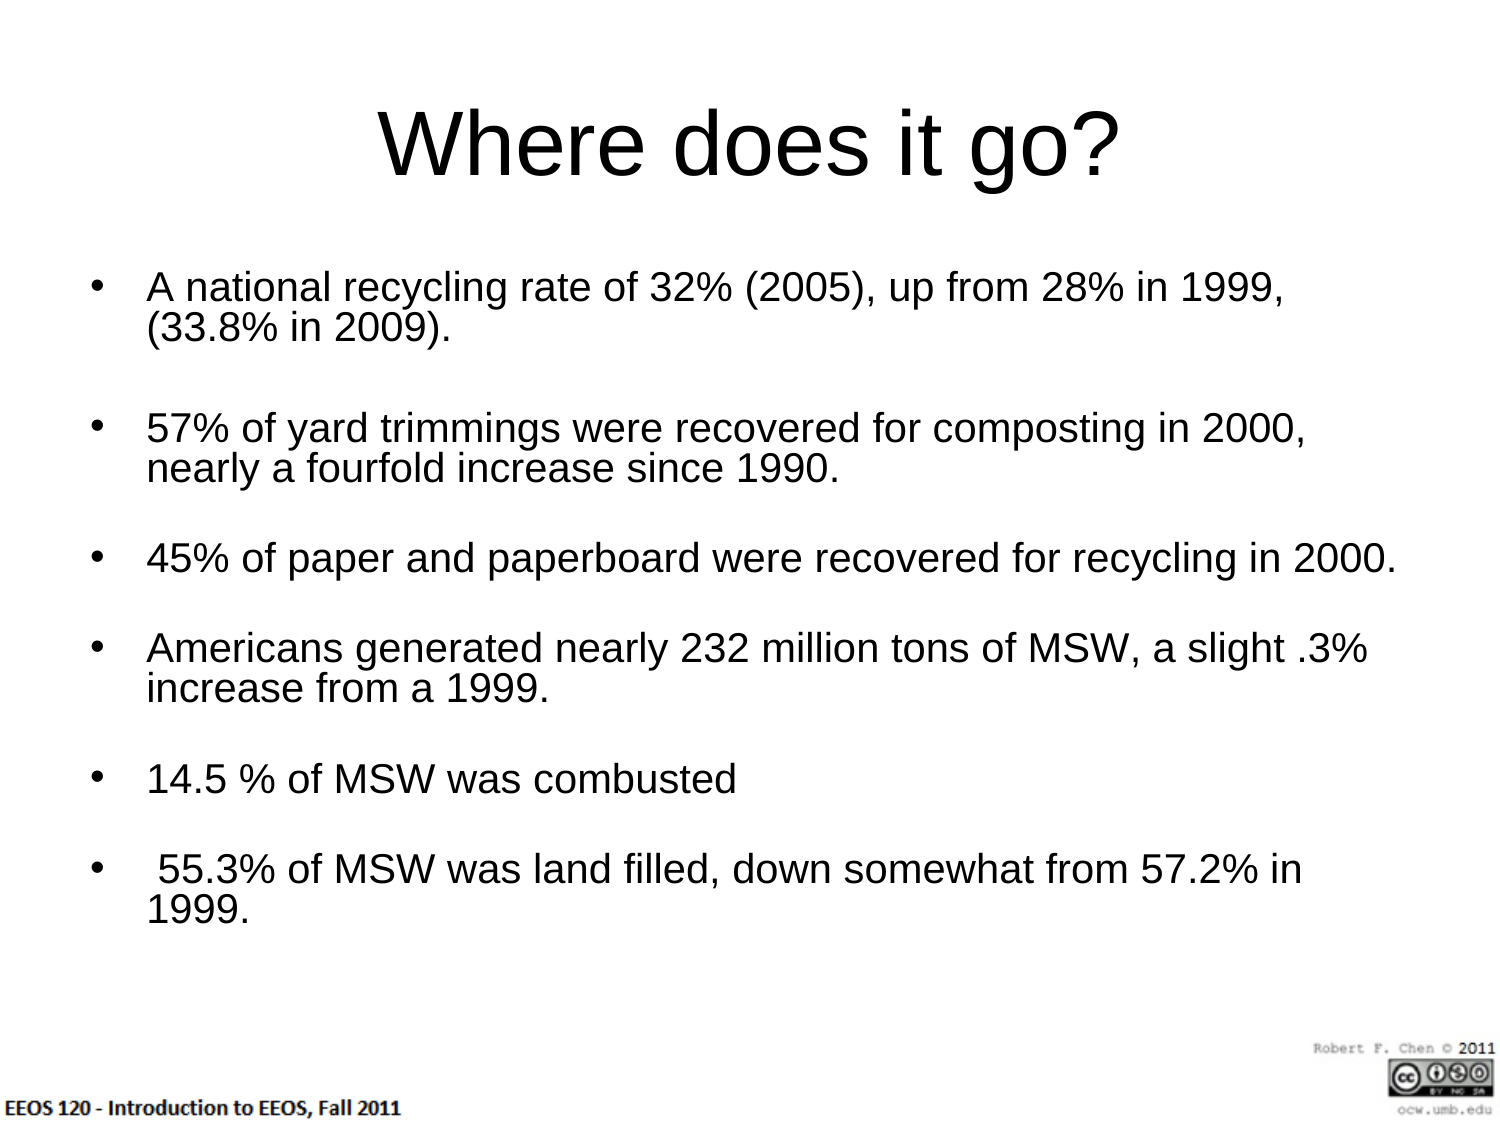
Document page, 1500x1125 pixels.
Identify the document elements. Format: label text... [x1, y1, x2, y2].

list A national recycling rate of 32% (2005), up from 28% in 1999, (33.8% in 2009). 57% of yard trimmings were recovered for composting in 2000, nearly a fourfold increase since 1990. 45% of paper and paperboard were recovered for recycling in 2000. Americans generated nearly 232 million tons of MSW, a slight .3% increase from a 1999. 14.5 % of MSW was combusted 55.3% of MSW was land filled, down somewhat from 57.2% in 1999. [75, 262, 1426, 1006]
title Where does it go? [75, 45, 1426, 233]
picture [1306, 1032, 1500, 1125]
picture [0, 1090, 406, 1125]
